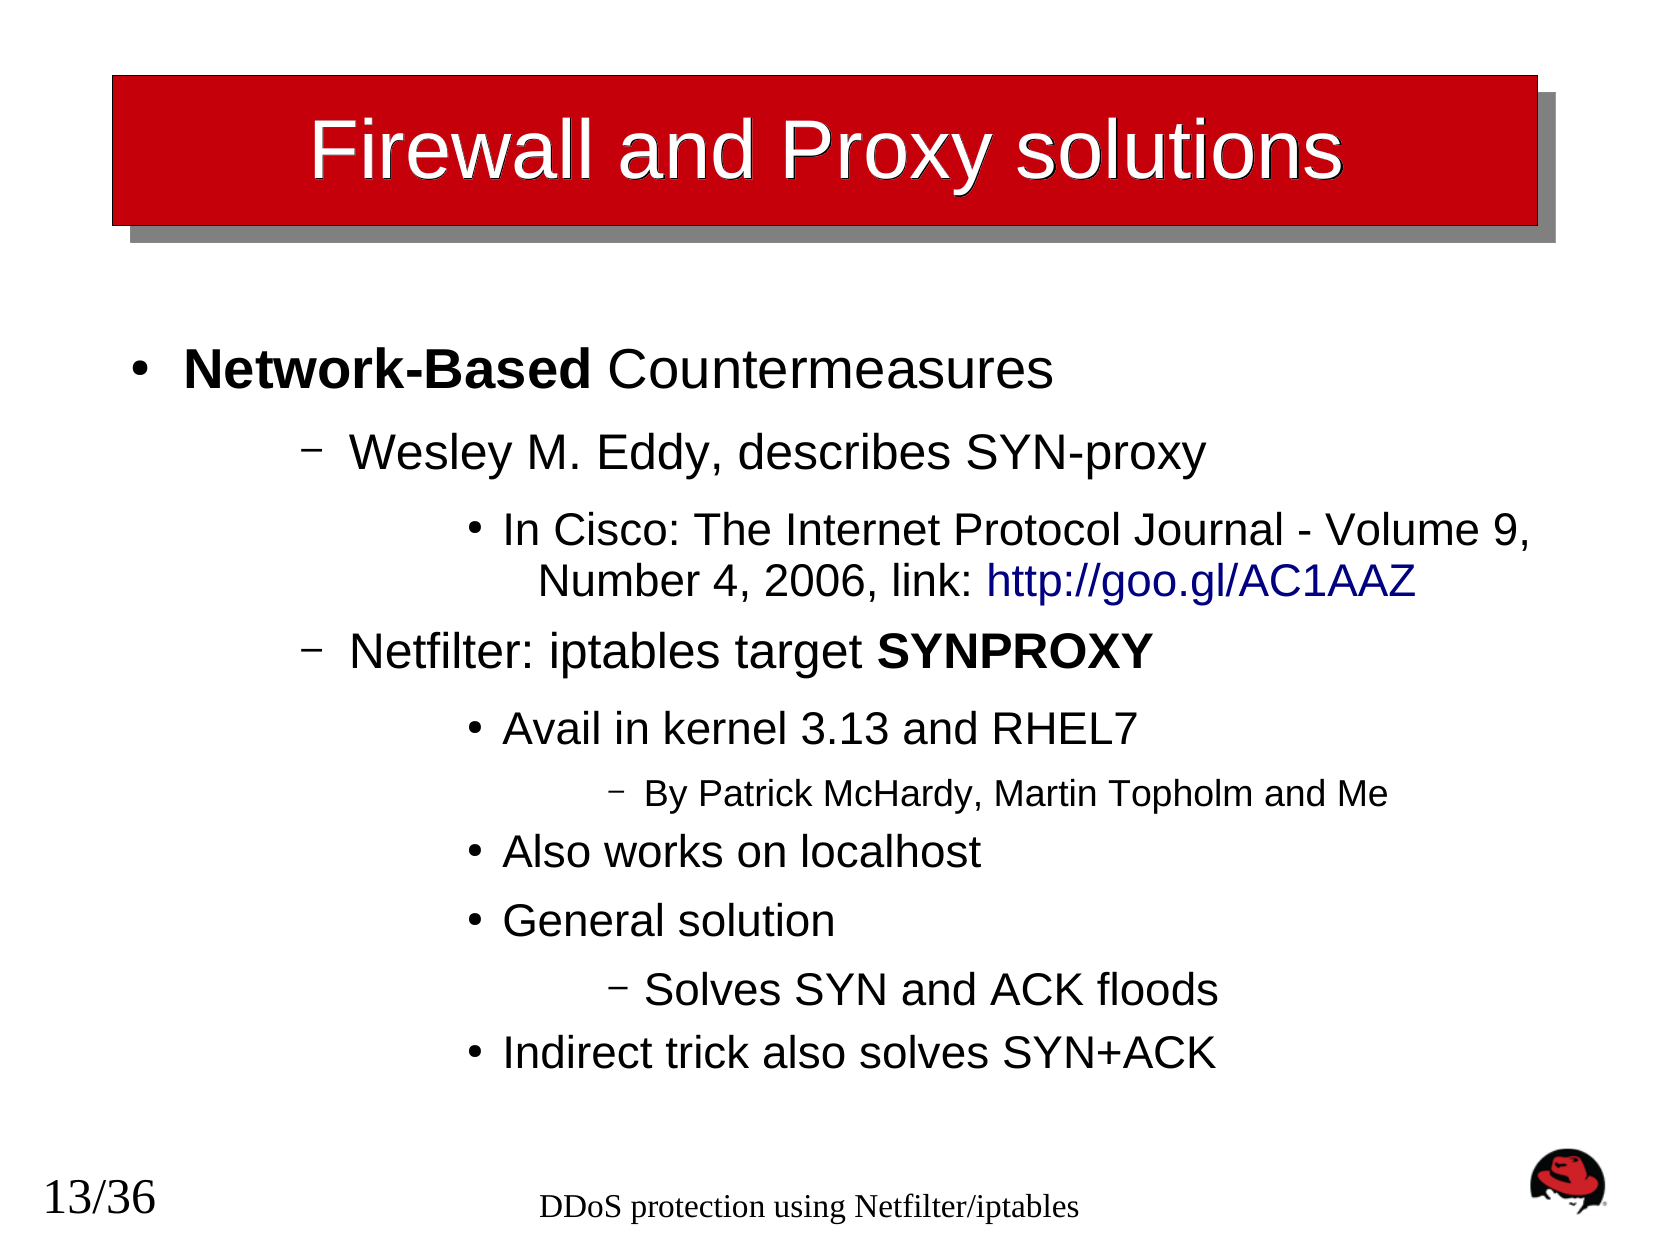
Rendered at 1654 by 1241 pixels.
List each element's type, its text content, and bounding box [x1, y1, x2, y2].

title Firewall and Proxy solutions [116, 75, 1538, 226]
list Network-Based Countermeasures Wesley M. Eddy, describes SYN-proxy In Cisco: The Internet Protocol Journal - Volume 9, Number 4, 2006, link: http://goo.gl/AC1AAZ Netfilter: iptables target SYNPROXY Avail in kernel 3.13 and RHEL7 By Patrick McHardy, Martin Topholm and Me Also works on localhost General solution Solves SYN and ACK floods Indirect trick also solves SYN+ACK [112, 337, 1538, 1138]
picture [1529, 1146, 1613, 1224]
